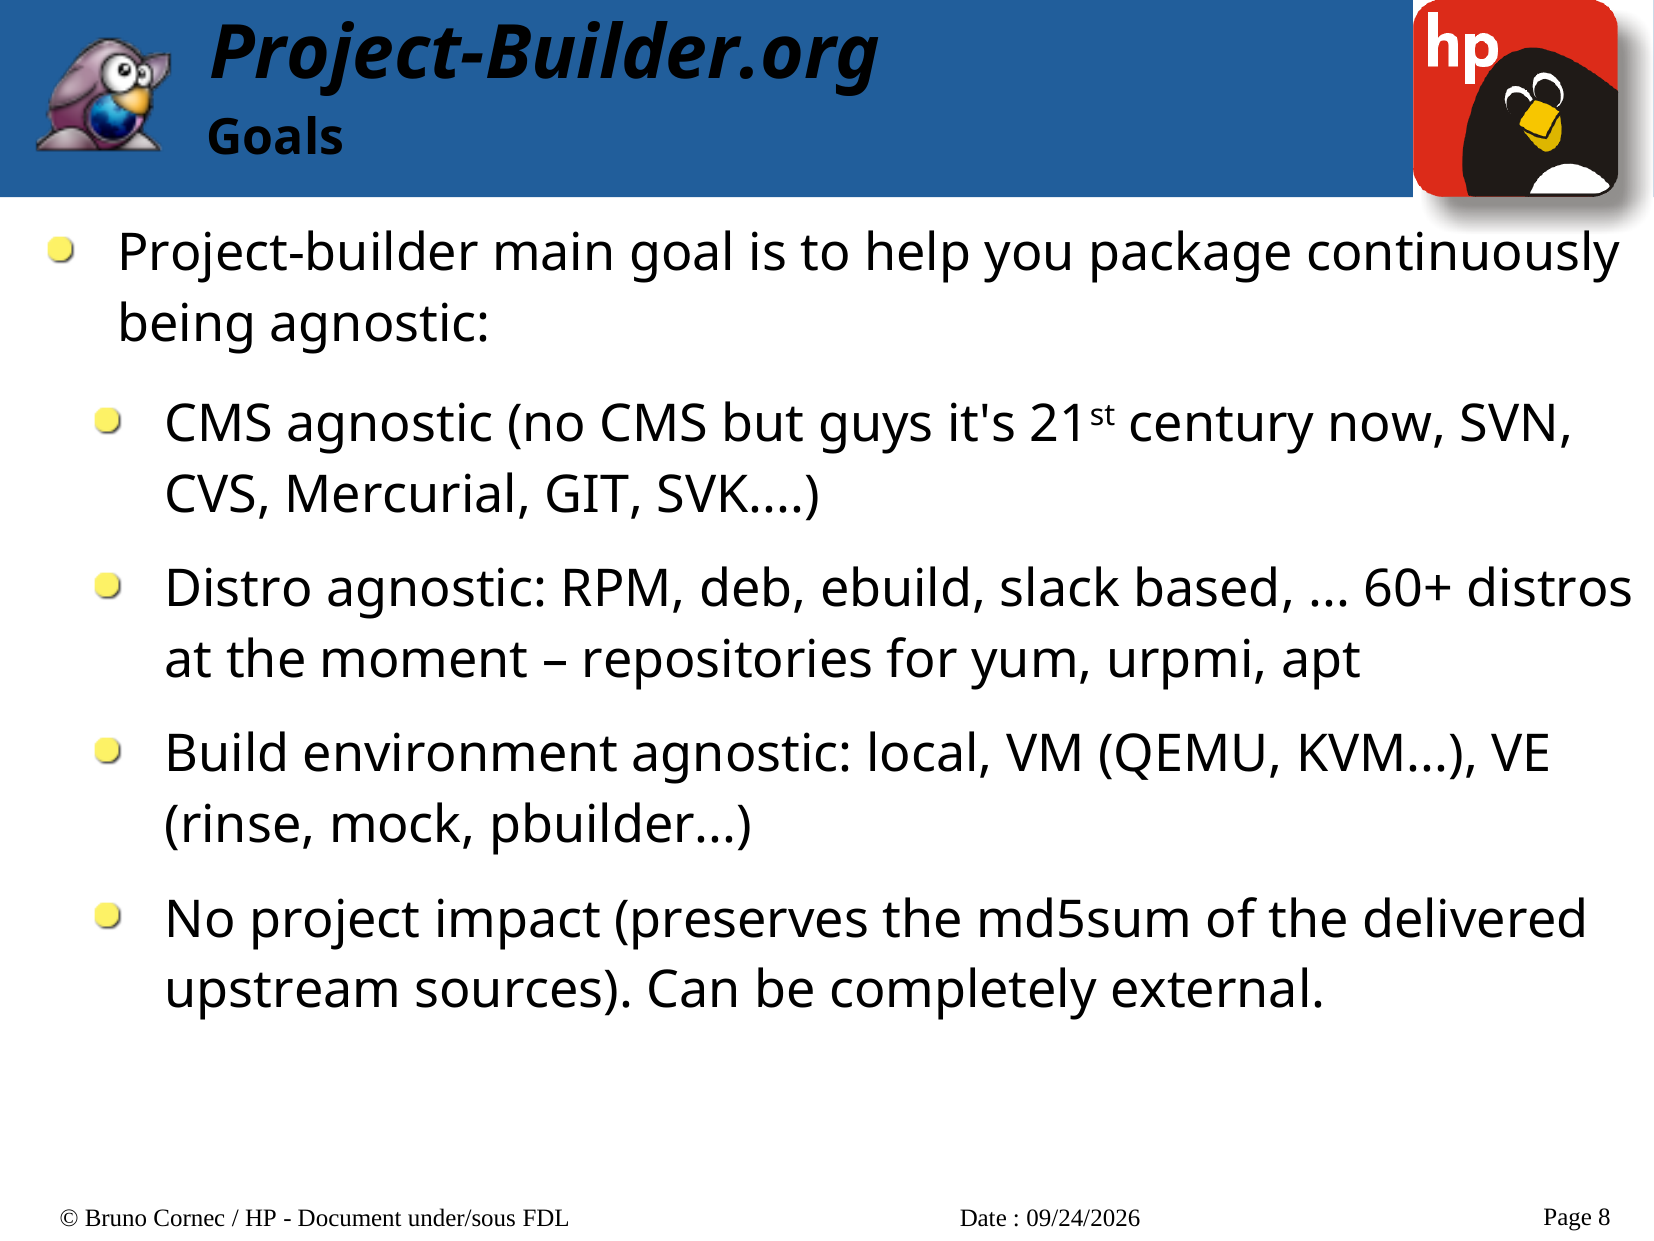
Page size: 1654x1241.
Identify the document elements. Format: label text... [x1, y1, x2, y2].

title Goals [206, 56, 1121, 218]
list Project-builder main goal is to help you package continuously being agnostic: CMS agnostic (no CMS but guys it's 21st century now, SVN, CVS, Mercurial, GIT, SVK....) Distro agnostic: RPM, deb, ebuild, slack based, ... 60+ distros at the moment – repositories for yum, urpmi, apt Build environment agnostic: local, VM (QEMU, KVM...), VE (rinse, mock, pbuilder...) No project impact (preserves the md5sum of the delivered upstream sources). Can be completely external. [34, 215, 1642, 1101]
picture [0, 0, 211, 199]
picture [1413, 0, 1654, 235]
